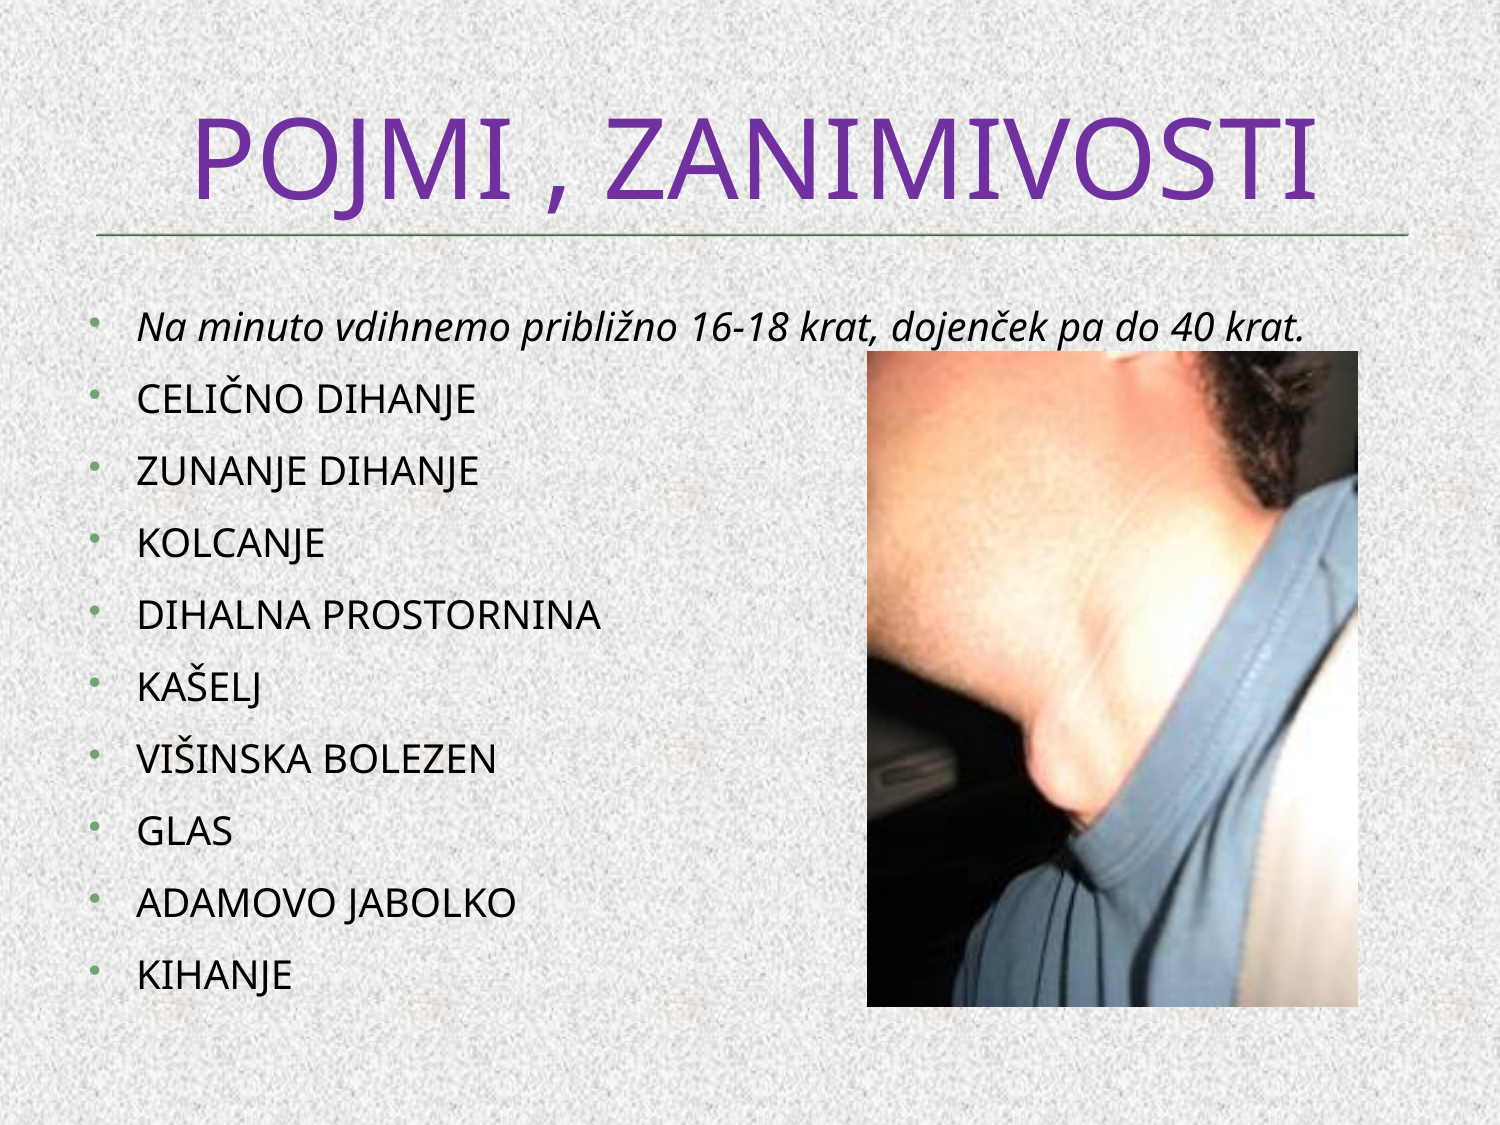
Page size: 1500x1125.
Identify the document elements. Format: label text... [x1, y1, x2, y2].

list Na minuto vdihnemo približno 16-18 krat, dojenček pa do 40 krat. CELIČNO DIHANJE ZUNANJE DIHANJE KOLCANJE DIHALNA PROSTORNINA KAŠELJ VIŠINSKA BOLEZEN GLAS ADAMOVO JABOLKO KIHANJE [75, 270, 1425, 1013]
title POJMI , ZANIMIVOSTI [75, 41, 1425, 230]
picture [0, 0, 1500, 1125]
